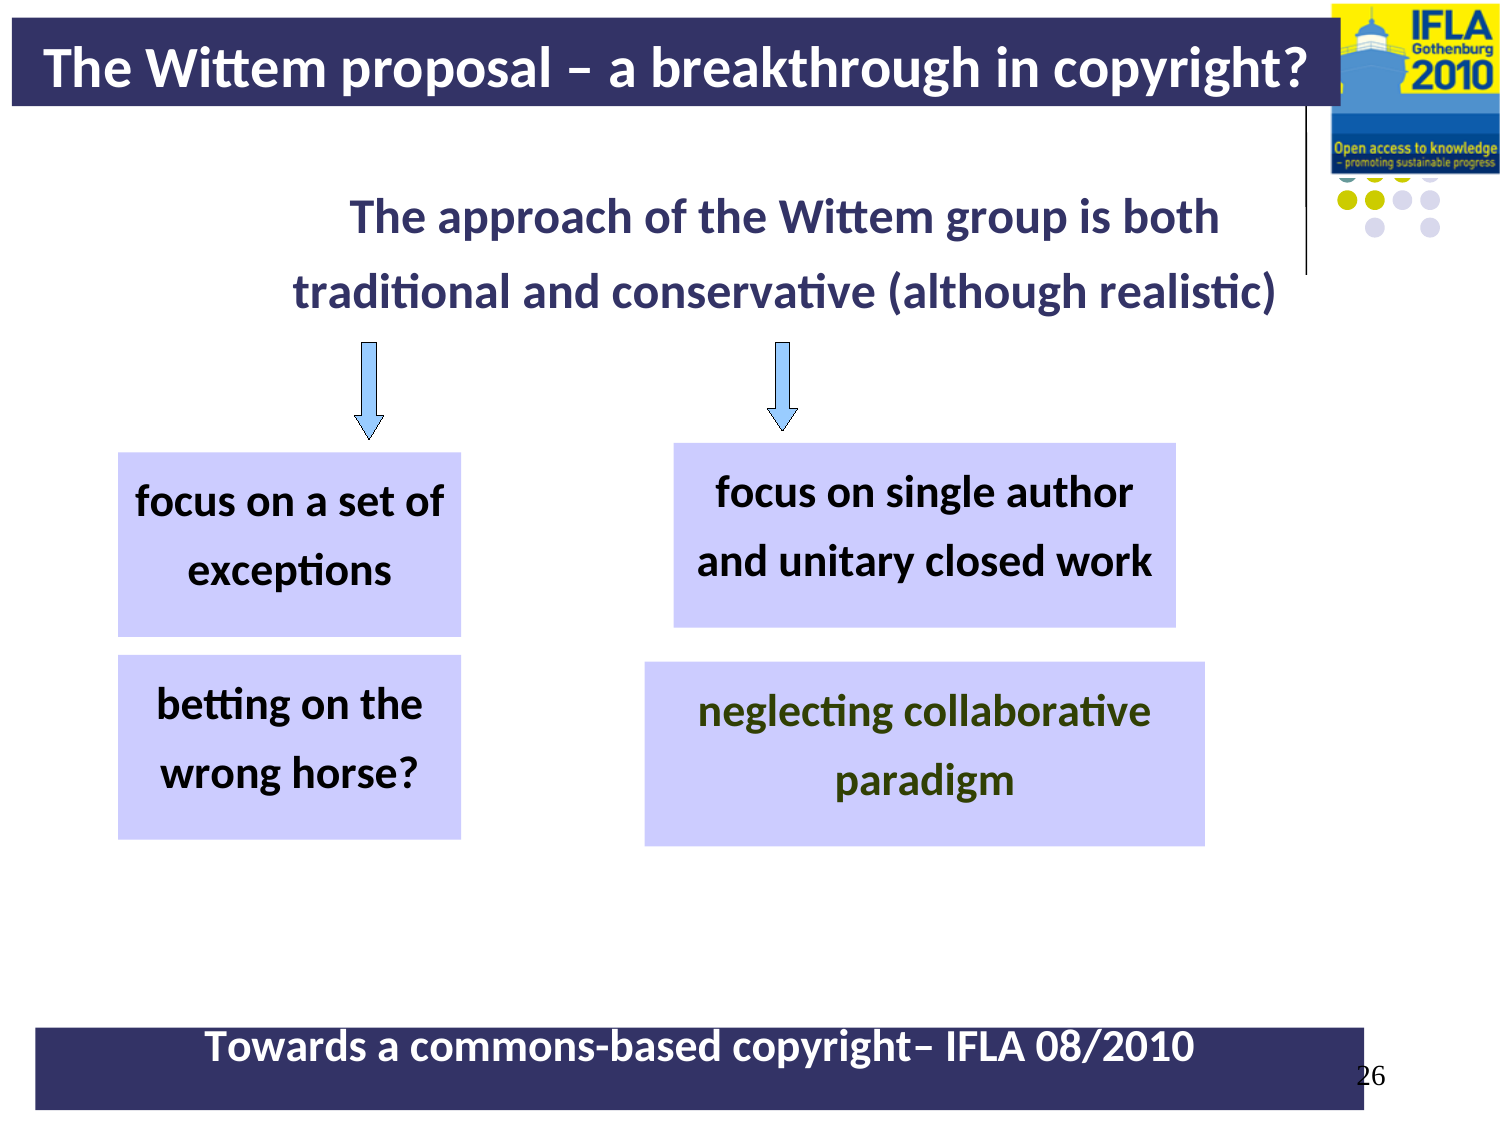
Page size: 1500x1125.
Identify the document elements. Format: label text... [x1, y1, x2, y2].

text_box focus on single author and unitary closed work [673, 442, 1176, 628]
text_box neglecting collaborative paradigm [644, 661, 1205, 847]
text_box [354, 342, 384, 440]
title The Wittem proposal – a breakthrough in copyright? [11, 17, 1341, 107]
text_box The approach of the Wittem group is both traditional and conservative (although realistic) [70, 164, 1500, 332]
text_box [767, 342, 798, 431]
text_box betting on the wrong horse? [118, 654, 462, 840]
text_box [1356, 1026, 1459, 1105]
text_box focus on a set of exceptions [118, 452, 462, 637]
